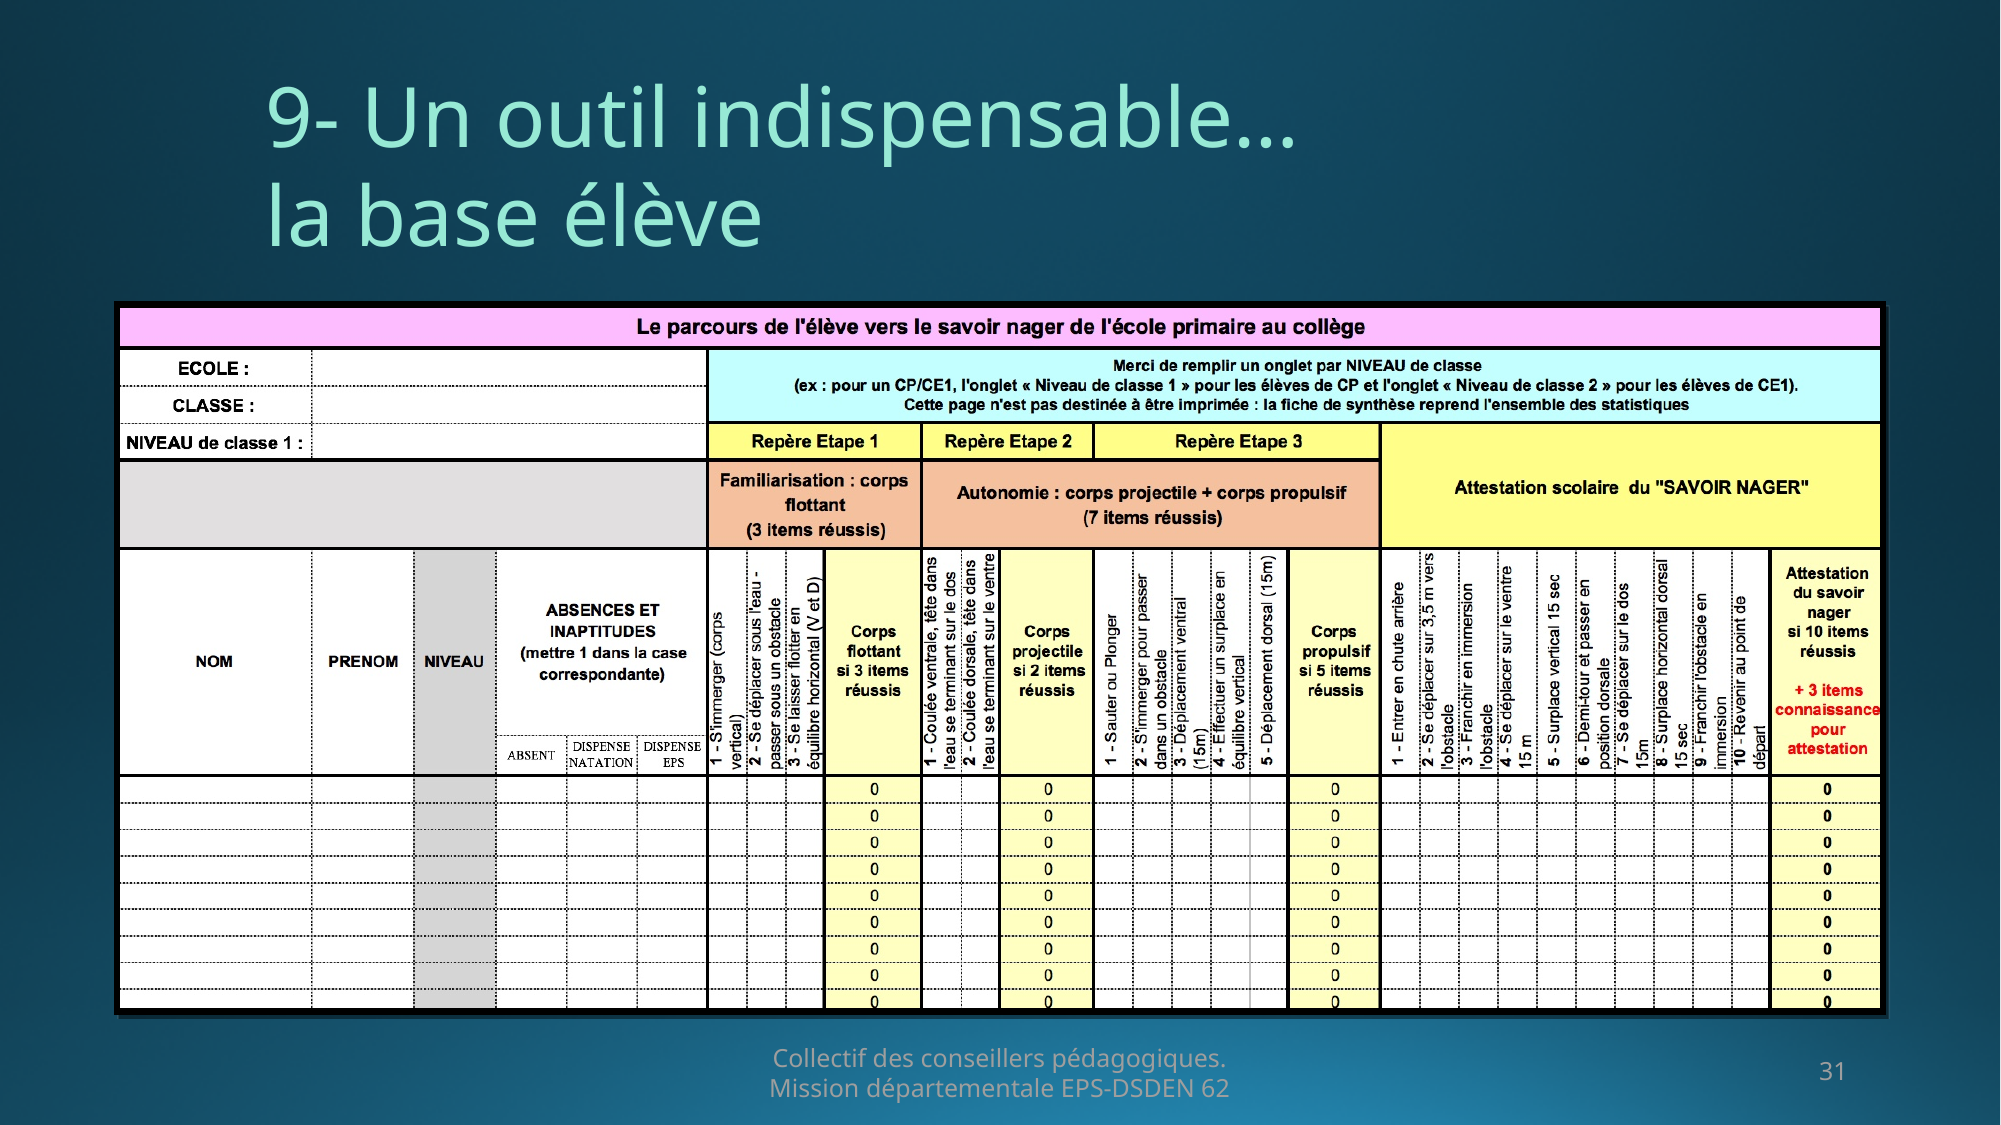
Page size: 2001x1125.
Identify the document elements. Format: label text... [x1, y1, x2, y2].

text_box Collectif des conseillers pédagogiques. Mission départementale EPS-DSDEN 62 [662, 1042, 1338, 1103]
text_box <numéro> [1412, 1042, 1863, 1103]
text_box 9- Un outil indispensable… la base élève [250, 56, 1191, 272]
picture [0, 0, 2001, 1125]
